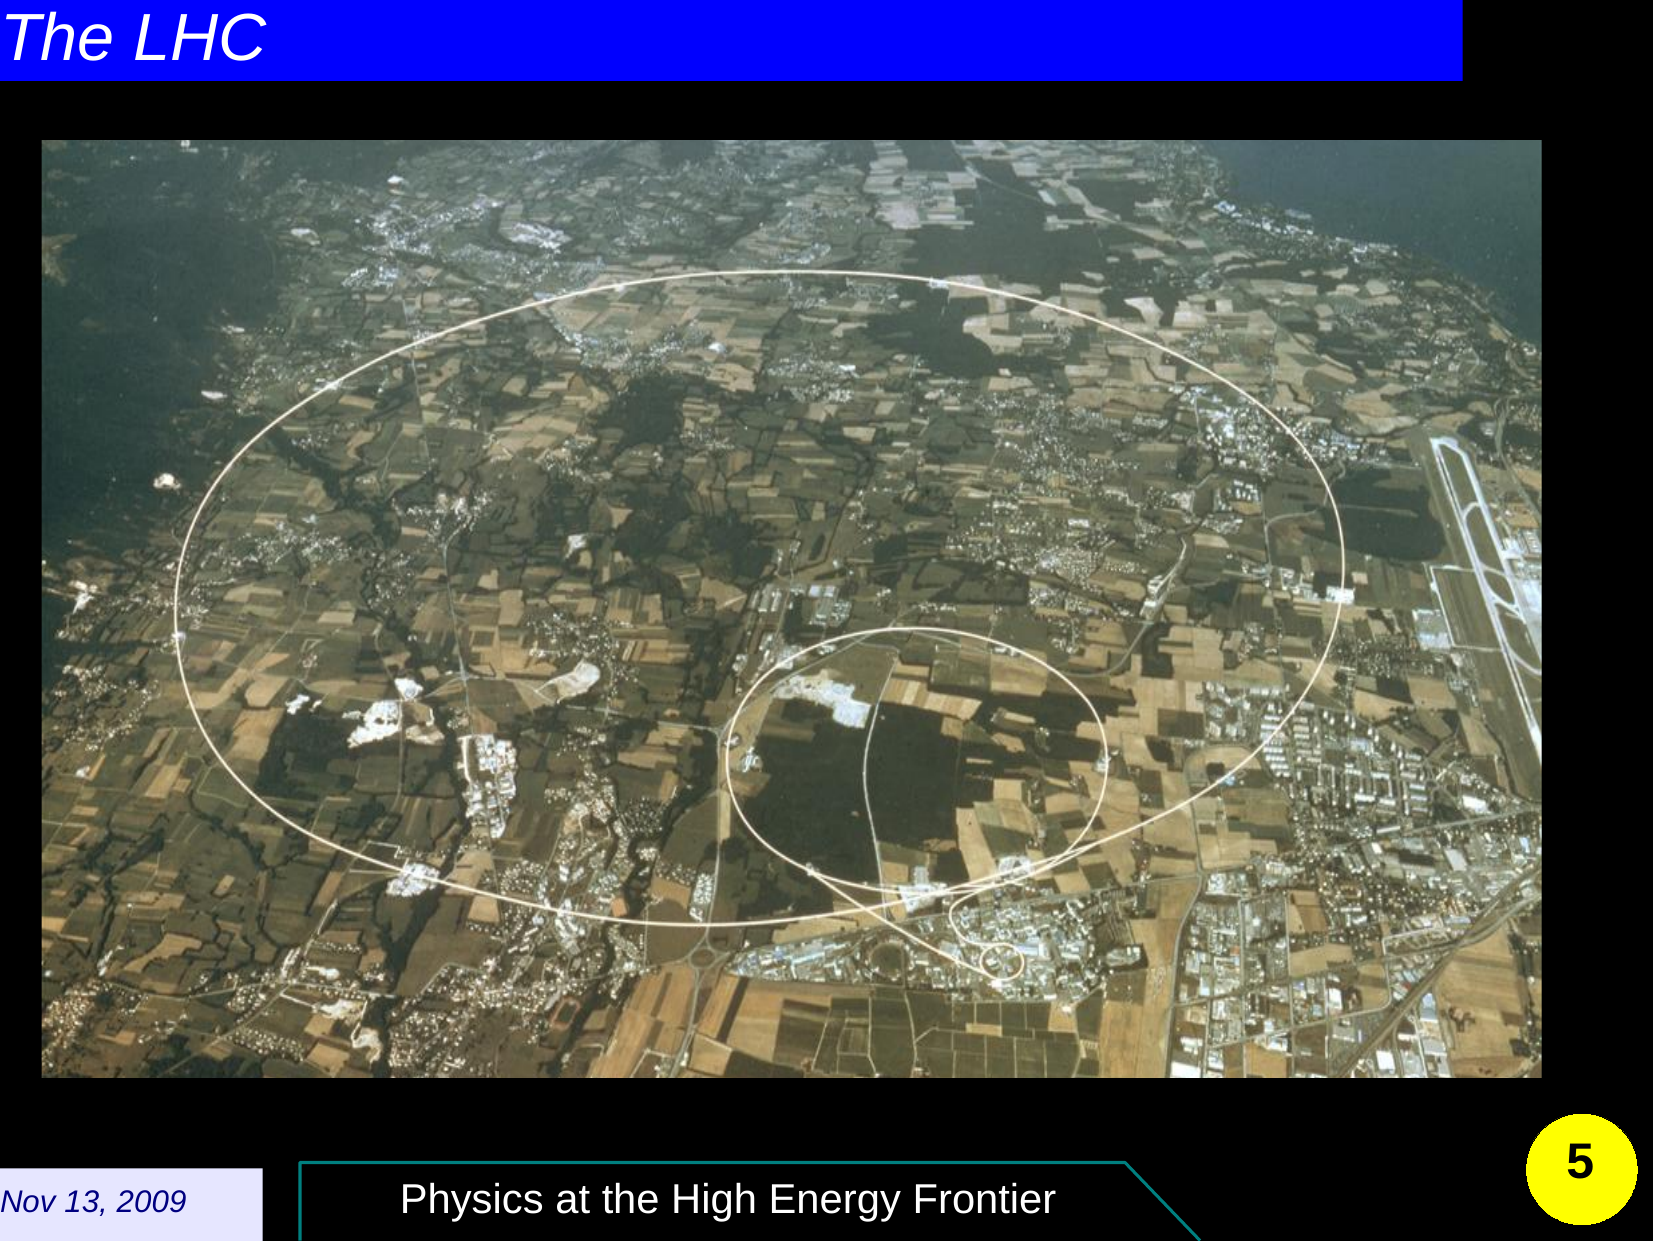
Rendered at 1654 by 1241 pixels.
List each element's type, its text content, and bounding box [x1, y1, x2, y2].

picture [41, 140, 1542, 1078]
title The LHC [0, 0, 1463, 75]
